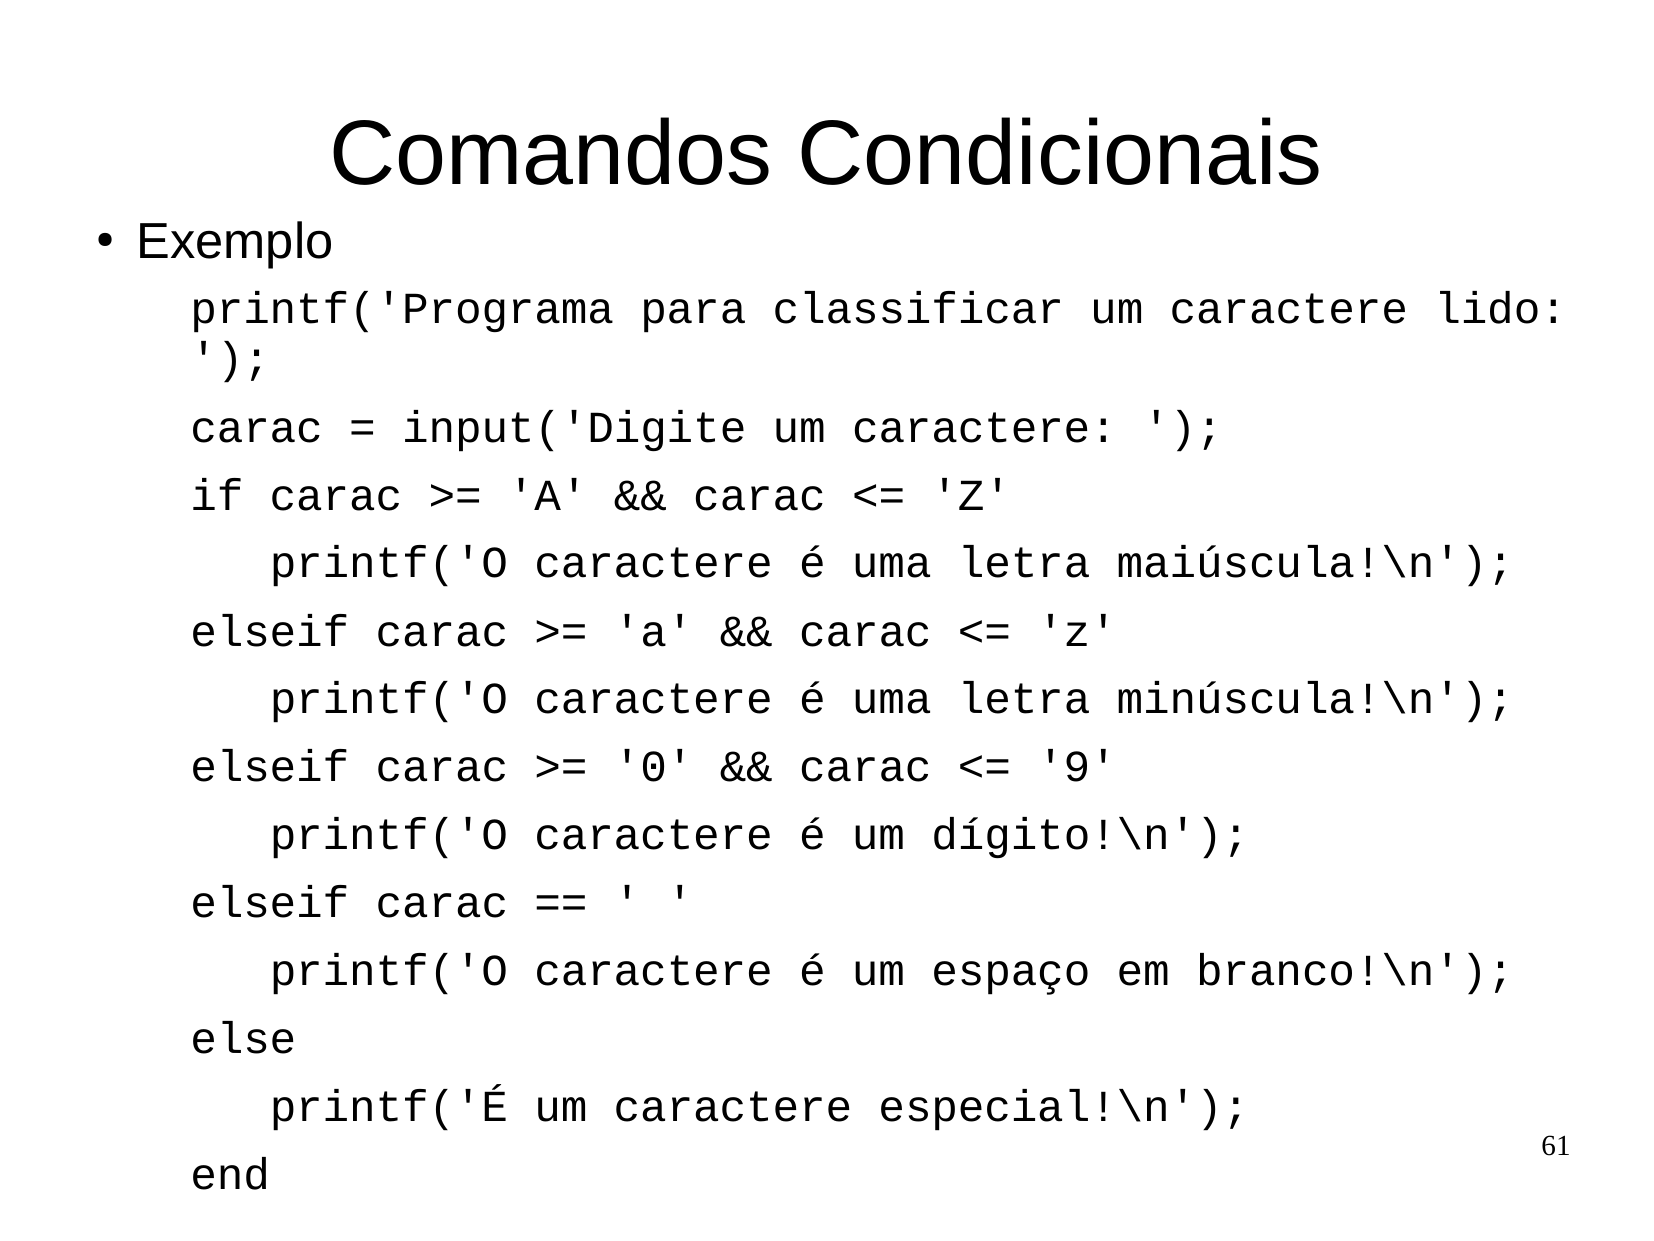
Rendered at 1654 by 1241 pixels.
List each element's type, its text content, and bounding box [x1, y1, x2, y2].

list Exemplo printf('Programa para classificar um caractere lido: '); carac = input('Digite um caractere: '); if carac >= 'A' && carac <= 'Z' printf('O caractere é uma letra maiúscula!\n'); elseif carac >= 'a' && carac <= 'z' printf('O caractere é uma letra minúscula!\n'); elseif carac >= '0' && carac <= '9' printf('O caractere é um dígito!\n'); elseif carac == ' ' printf('O caractere é um espaço em branco!\n'); else printf('É um caractere especial!\n'); end [82, 212, 1571, 1205]
title Comandos Condicionais [82, 49, 1571, 212]
